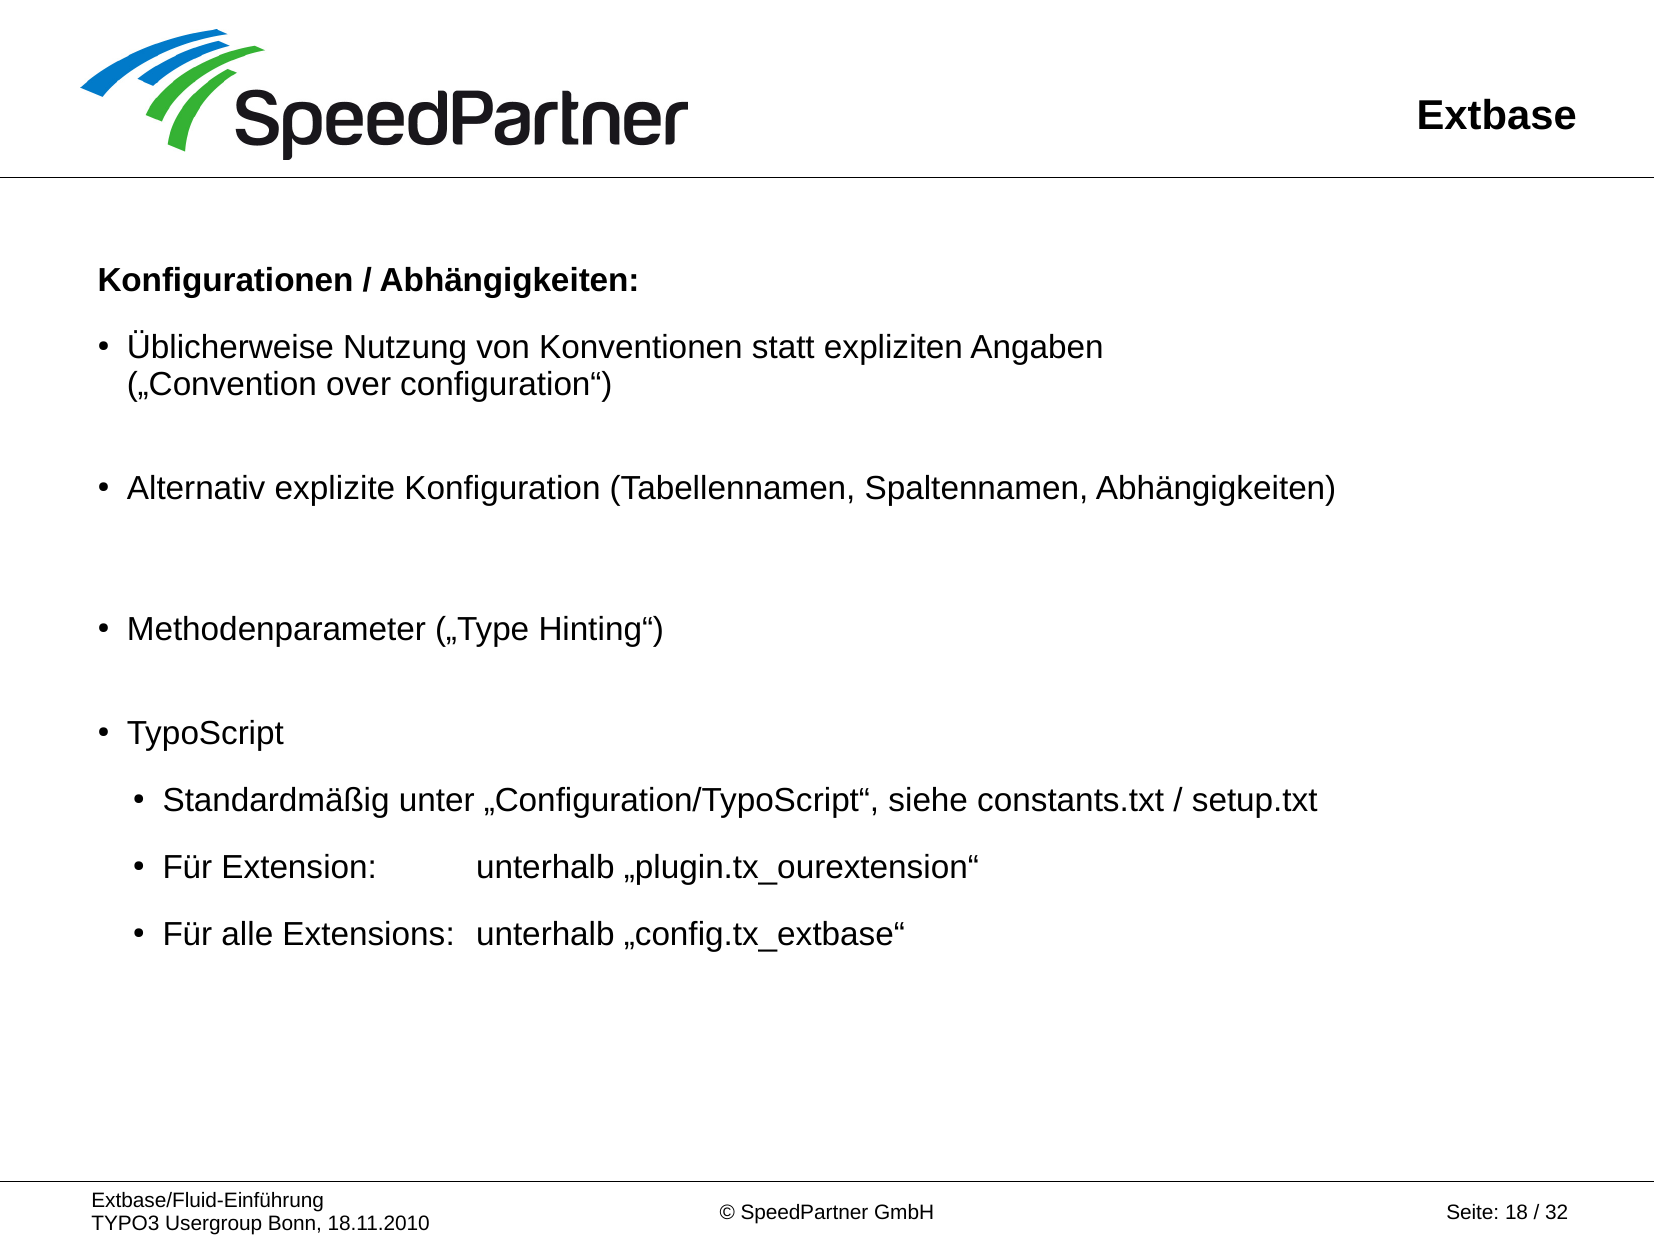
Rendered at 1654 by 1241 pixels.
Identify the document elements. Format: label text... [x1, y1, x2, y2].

picture [80, 29, 688, 160]
text_box Konfigurationen / Abhängigkeiten: Üblicherweise Nutzung von Konventionen statt expliziten Angaben („Convention over configuration“) Alternativ explizite Konfiguration (Tabellennamen, Spaltennamen, Abhängigkeiten) Methodenparameter („Type Hinting“) TypoScript Standardmäßig unter „Configuration/TypoScript“, siehe constants.txt / setup.txt Für Extension: unterhalb „plugin.tx_ourextension“ Für alle Extensions: unterhalb „config.tx_extbase“ [82, 253, 1565, 1151]
title Extbase [590, 70, 1577, 160]
